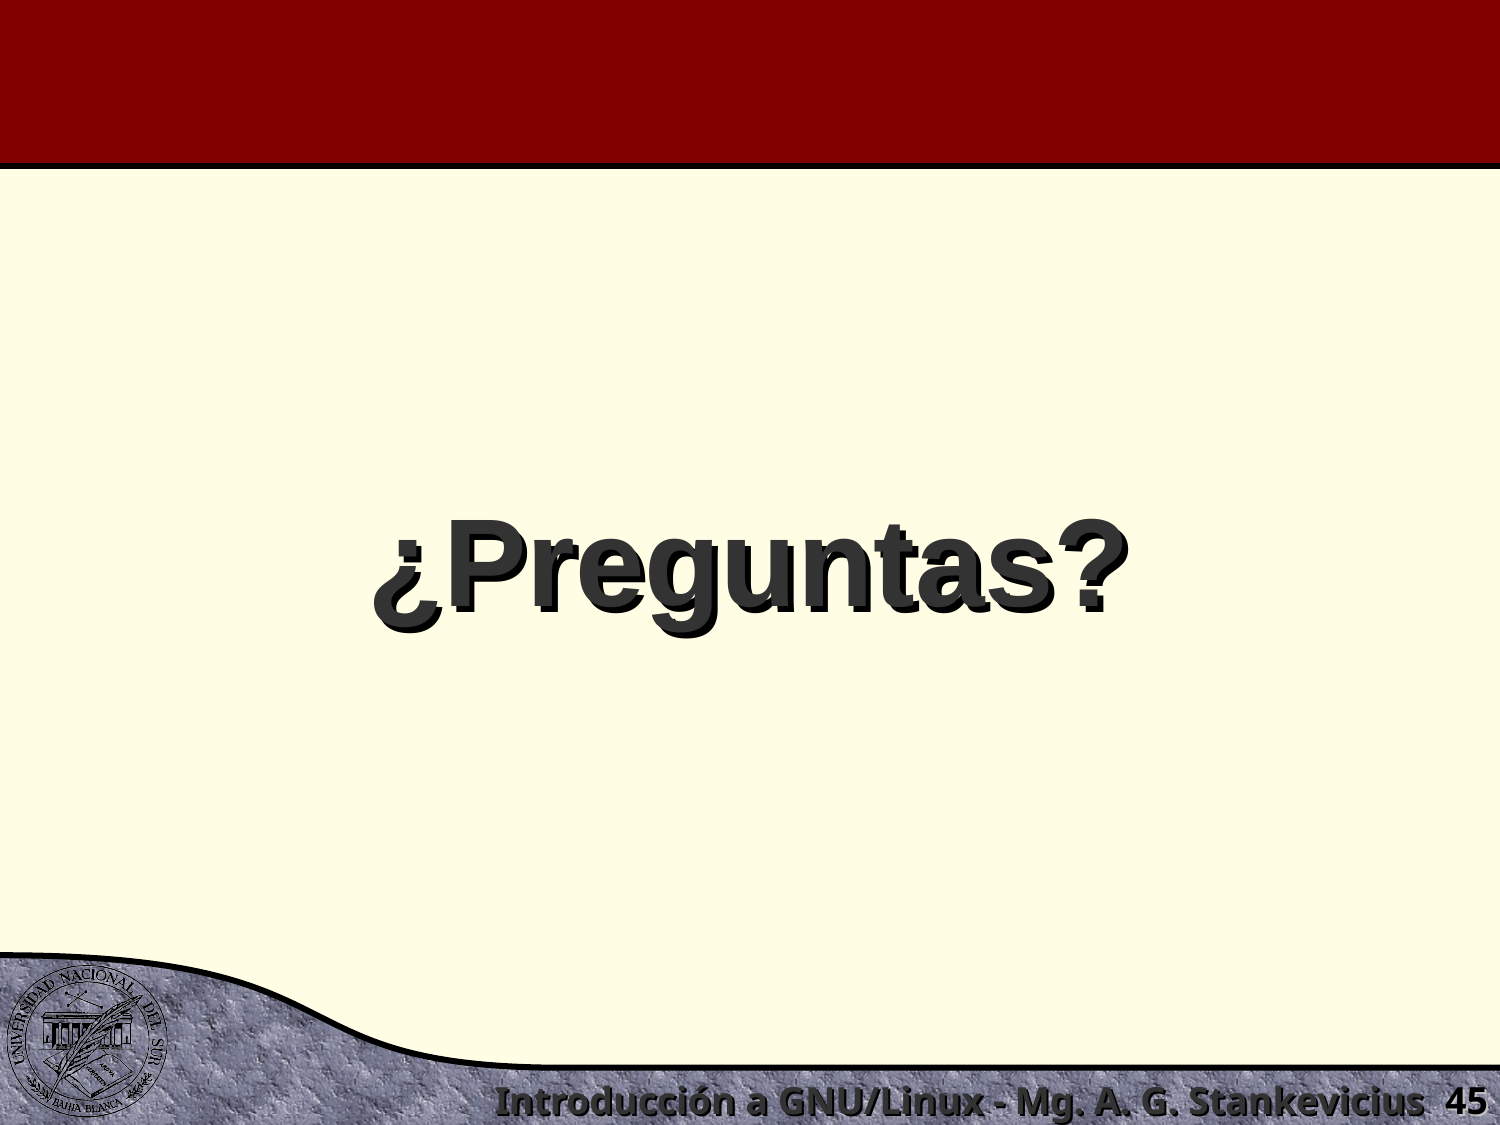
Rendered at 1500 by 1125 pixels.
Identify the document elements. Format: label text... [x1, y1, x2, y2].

subtitle ¿Preguntas? [11, 192, 1486, 935]
picture [0, 956, 1500, 1125]
picture [1059, 1100, 1065, 1110]
